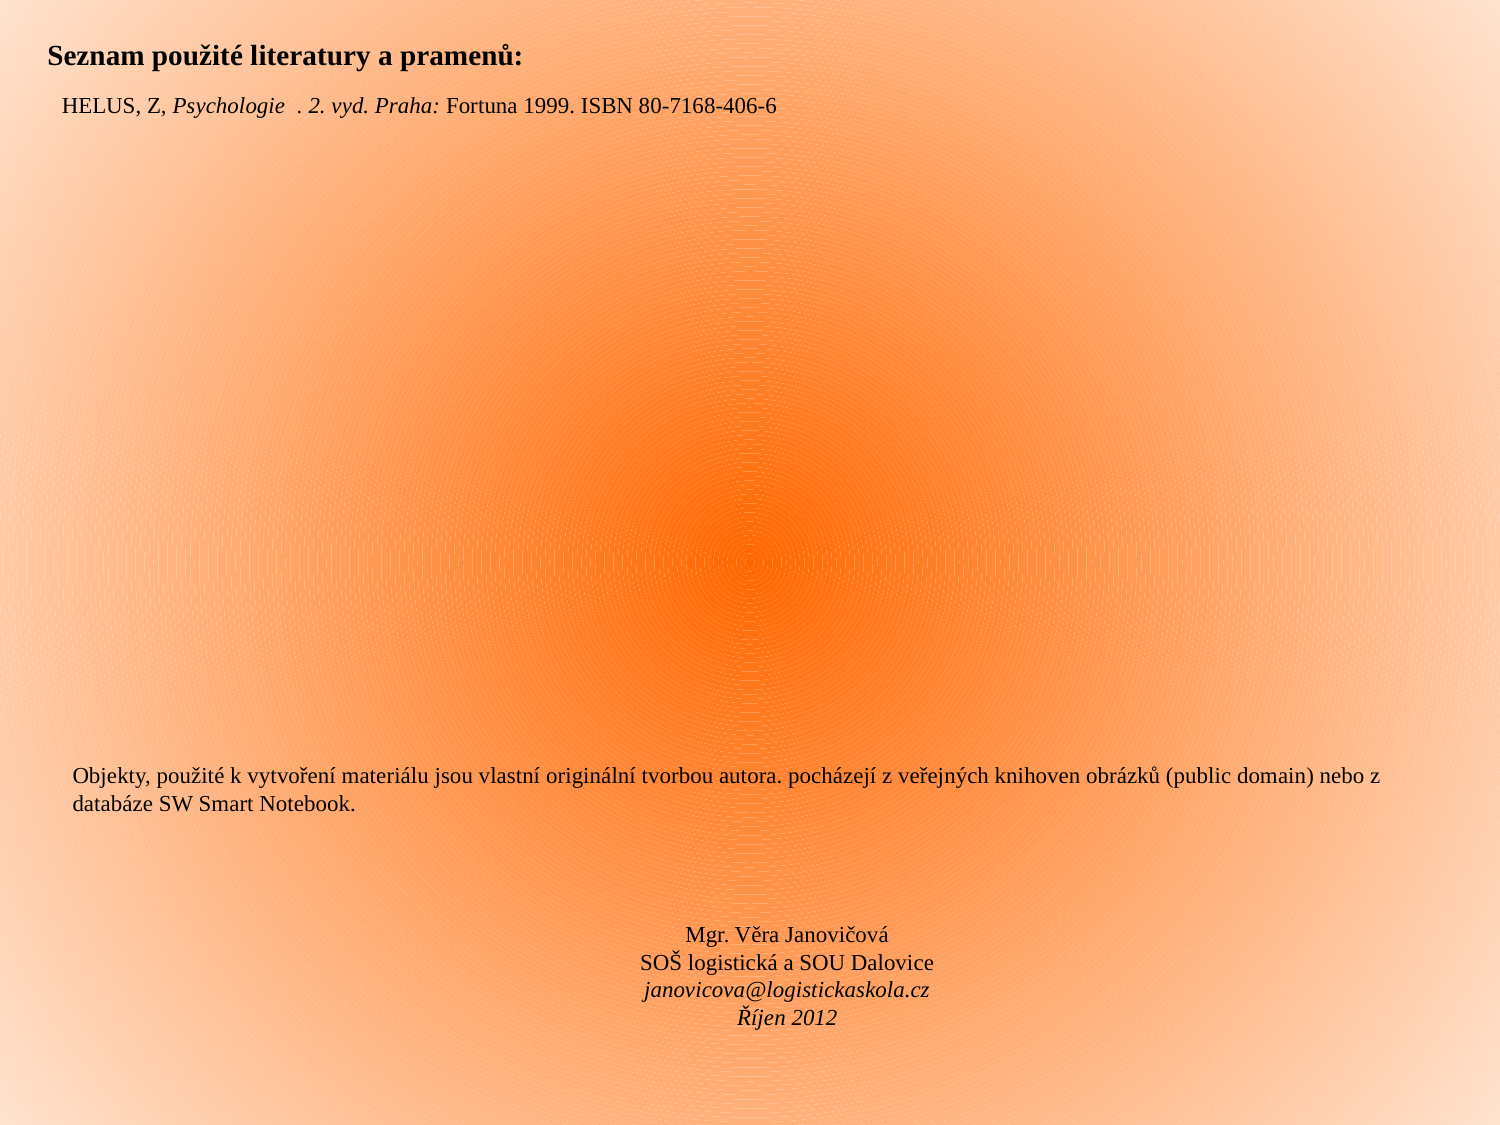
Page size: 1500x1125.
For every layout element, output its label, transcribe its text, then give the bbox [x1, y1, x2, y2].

text_box HELUS, Z, Psychologie . 2. vyd. Praha: Fortuna 1999. ISBN 80-7168-406-6 [48, 84, 1310, 126]
text_box Mgr. Věra Janovičová SOŠ logistická a SOU Dalovice janovicova@logistickaskola.cz Říjen 2012 [494, 913, 1080, 1041]
text_box Seznam použité literatury a pramenů: [33, 29, 762, 79]
text_box Objekty, použité k vytvoření materiálu jsou vlastní originální tvorbou autora. pocházejí z veřejných knihoven obrázků (public domain) nebo z databáze SW Smart Notebook. [58, 753, 1442, 823]
